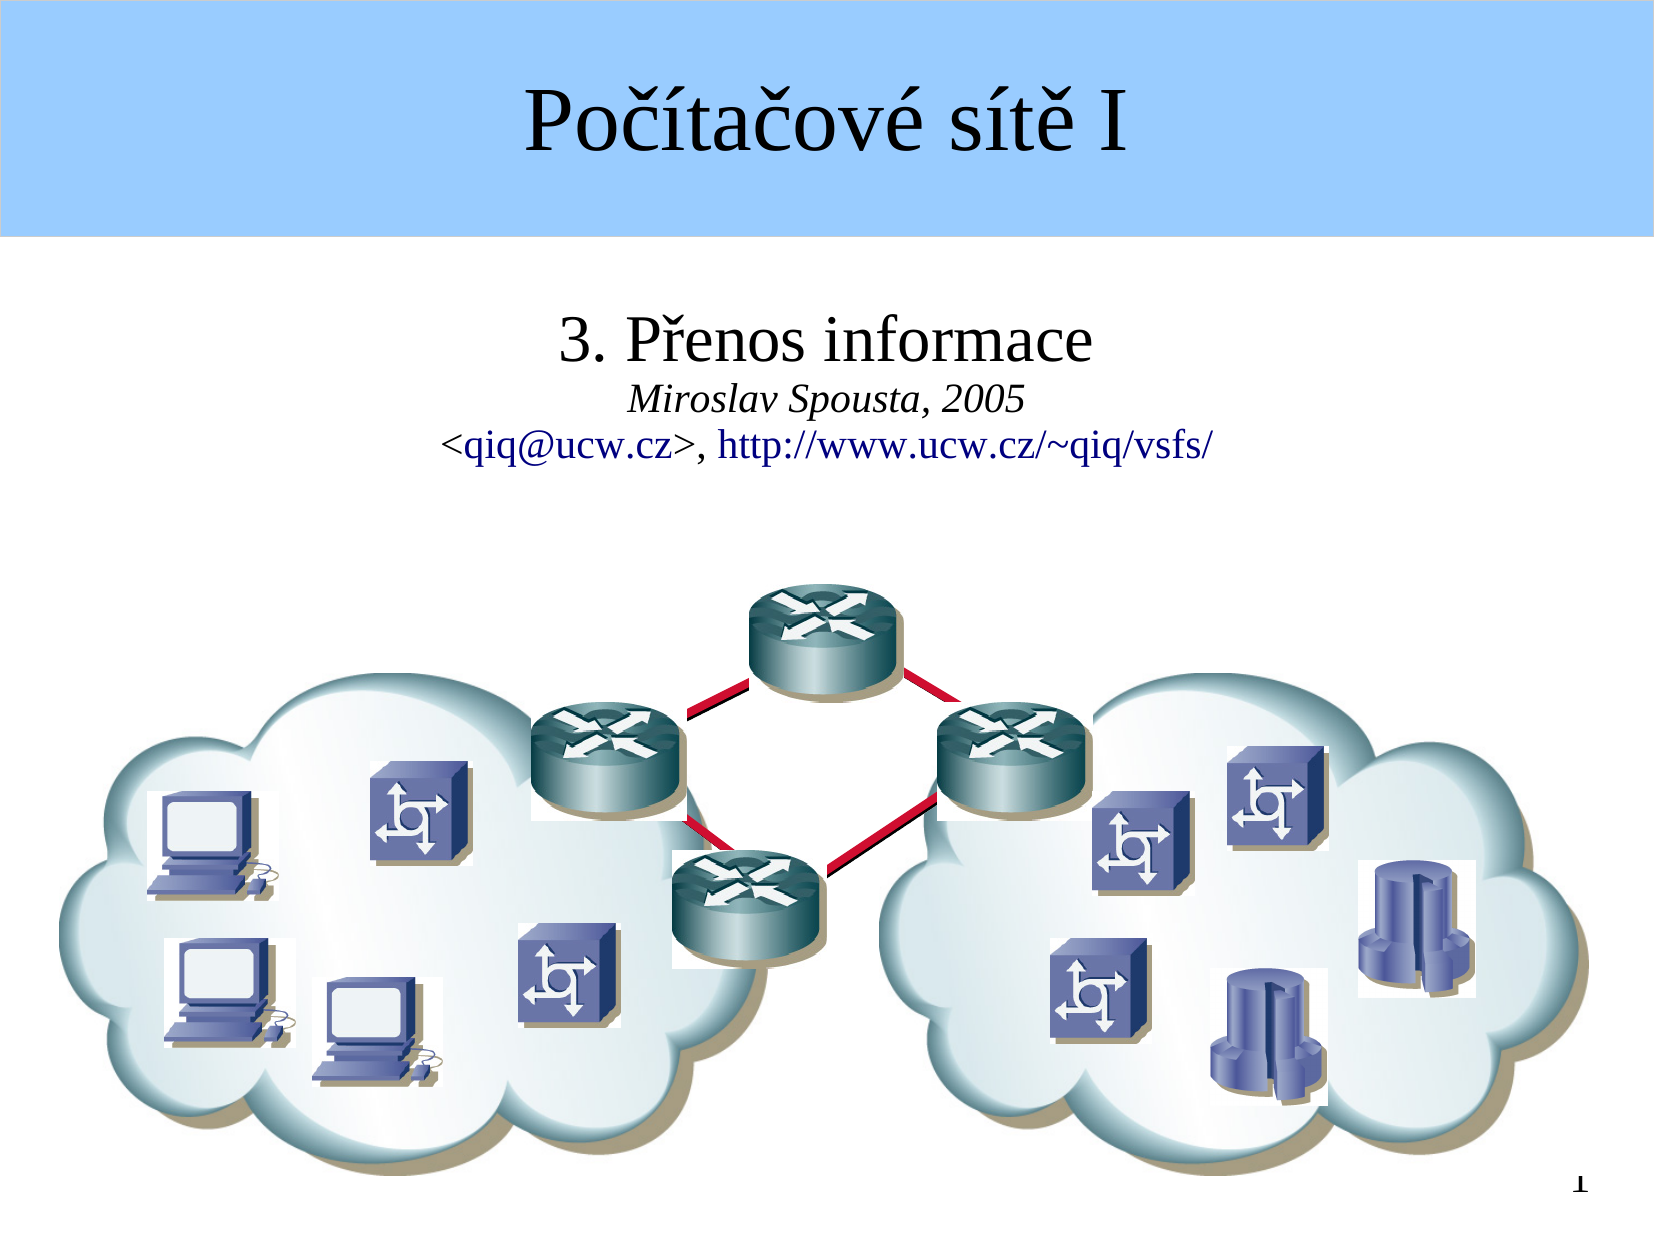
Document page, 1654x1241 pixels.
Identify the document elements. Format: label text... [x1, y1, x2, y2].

picture [59, 584, 1589, 1176]
title Počítačové sítě I [0, 2, 1654, 237]
text_box 3. Přenos informace Miroslav Spousta, 2005 <qiq@ucw.cz>, http://www.ucw.cz/~qiq/vsfs/ [0, 237, 1654, 532]
